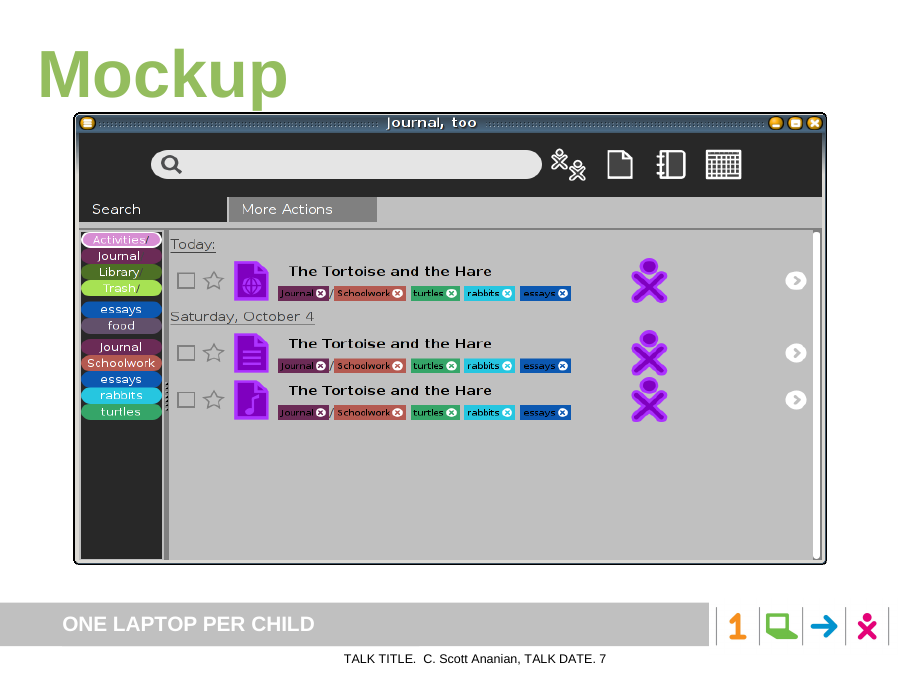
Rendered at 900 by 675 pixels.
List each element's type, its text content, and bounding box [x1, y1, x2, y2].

title Mockup [37, 37, 856, 211]
picture [73, 112, 827, 565]
picture [709, 598, 898, 655]
